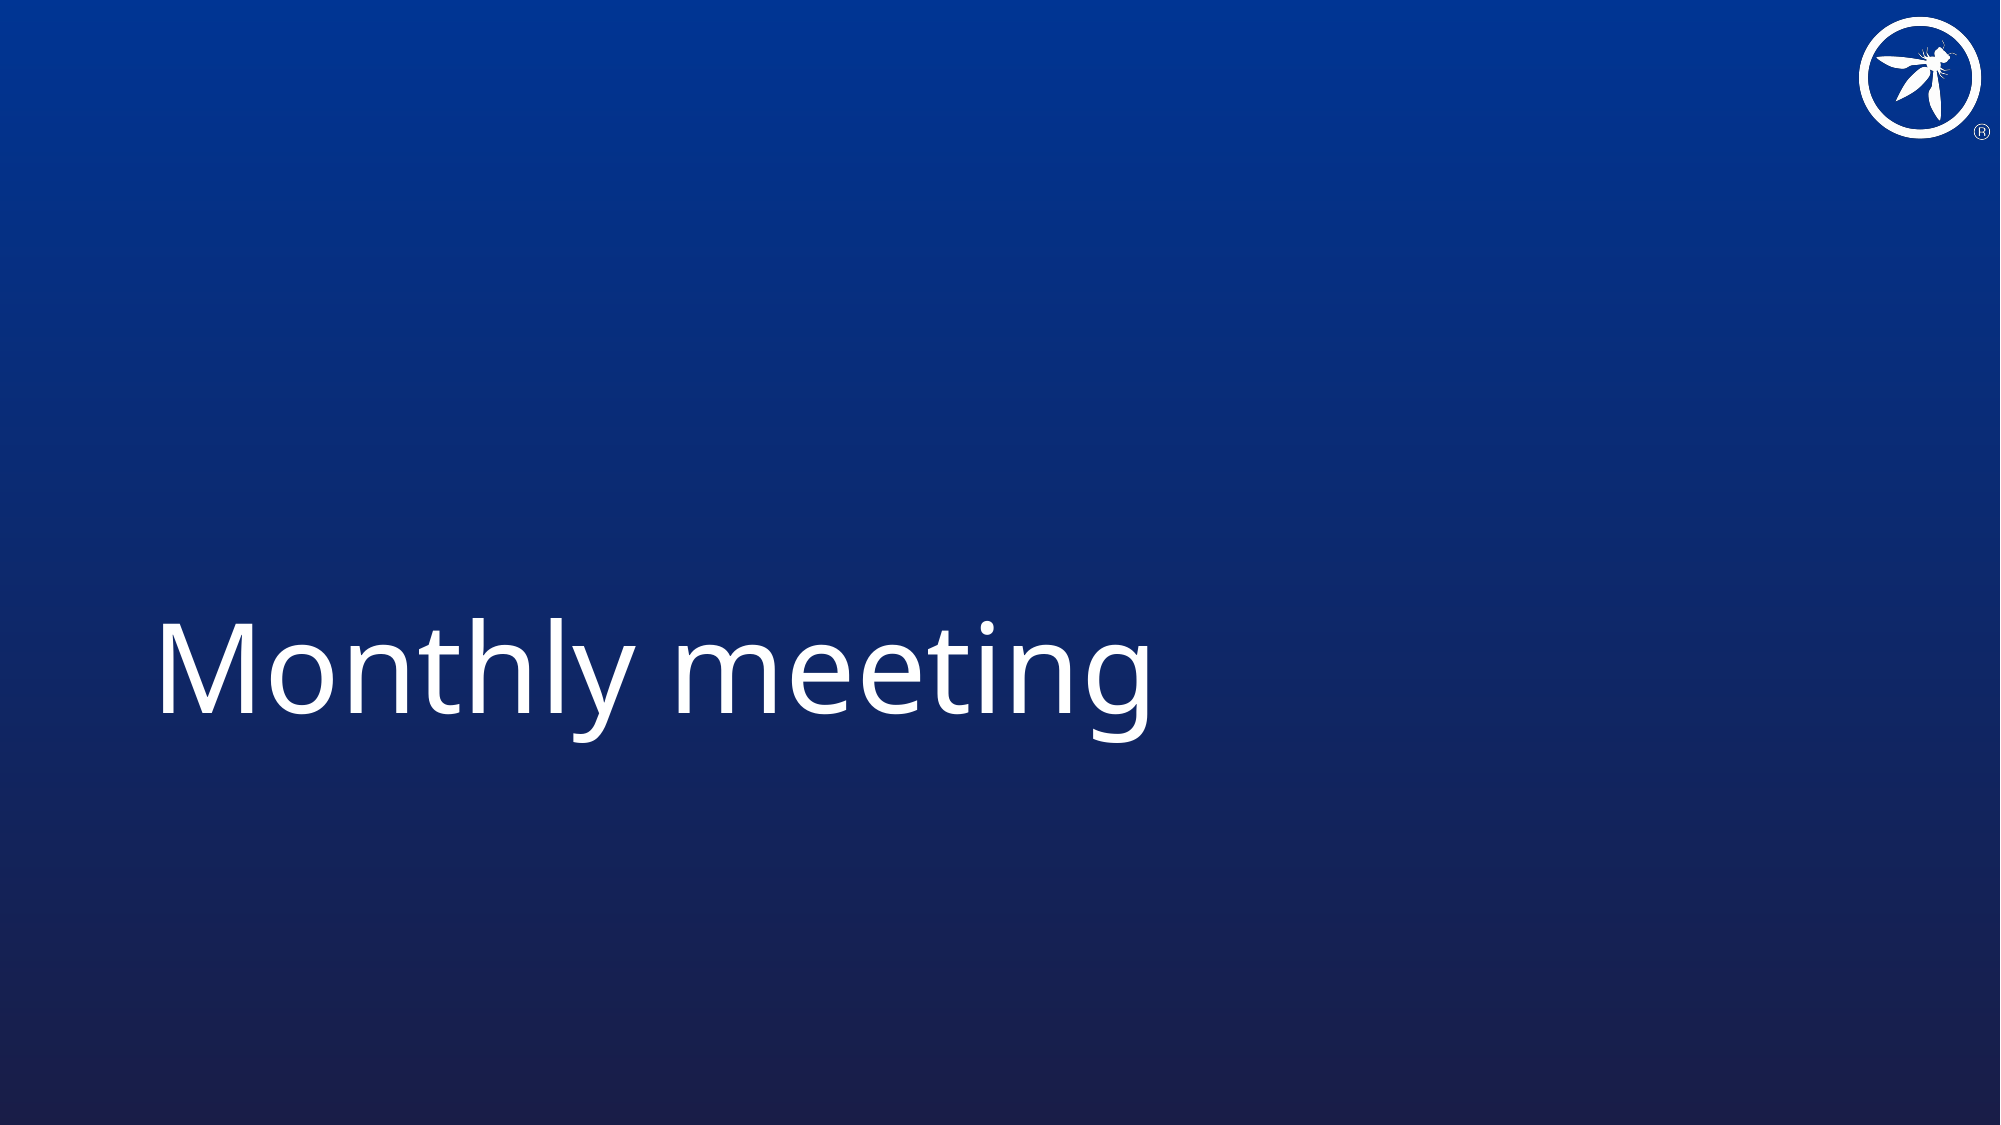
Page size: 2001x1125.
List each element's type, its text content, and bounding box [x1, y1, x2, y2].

title Monthly meeting [136, 280, 1862, 749]
picture [1797, 0, 2001, 200]
